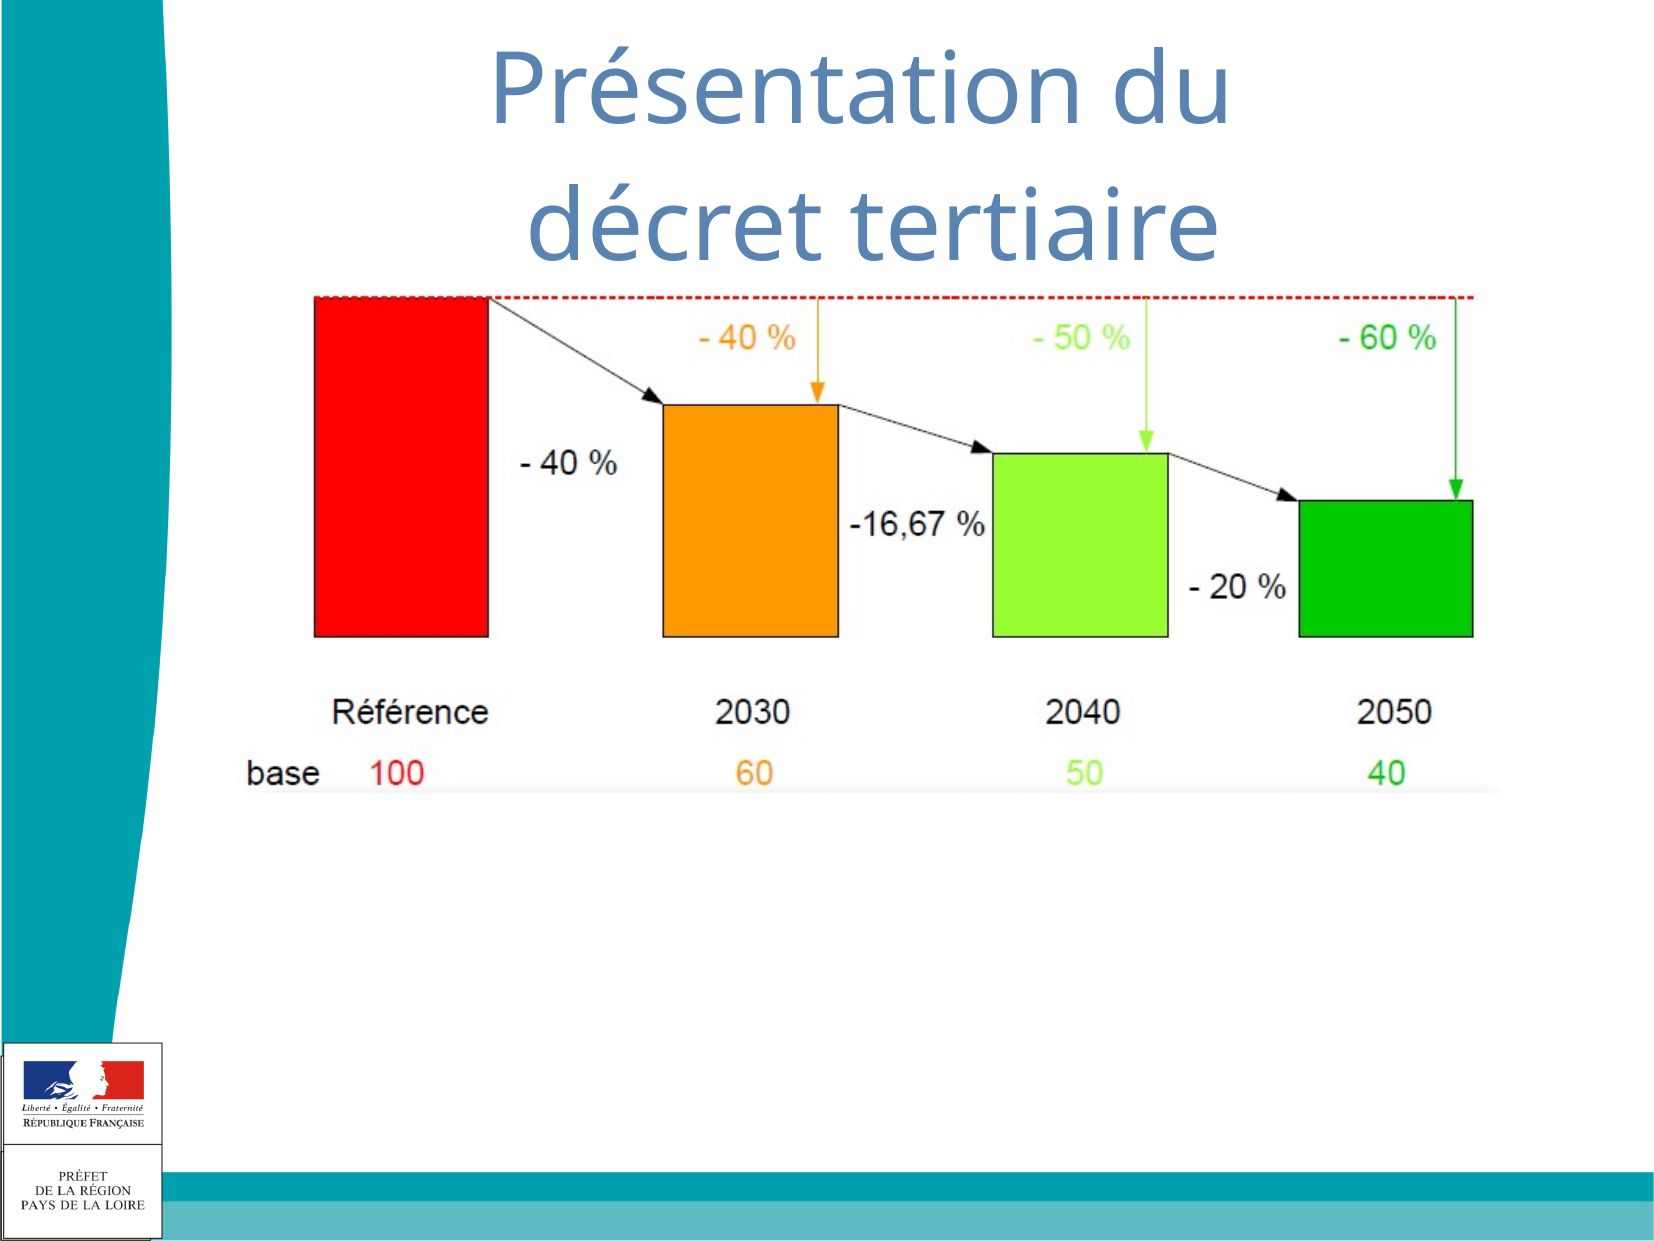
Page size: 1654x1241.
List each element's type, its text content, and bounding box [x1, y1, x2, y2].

title Présentation du décret tertiaire [177, 56, 1571, 250]
picture [0, 0, 1654, 1241]
